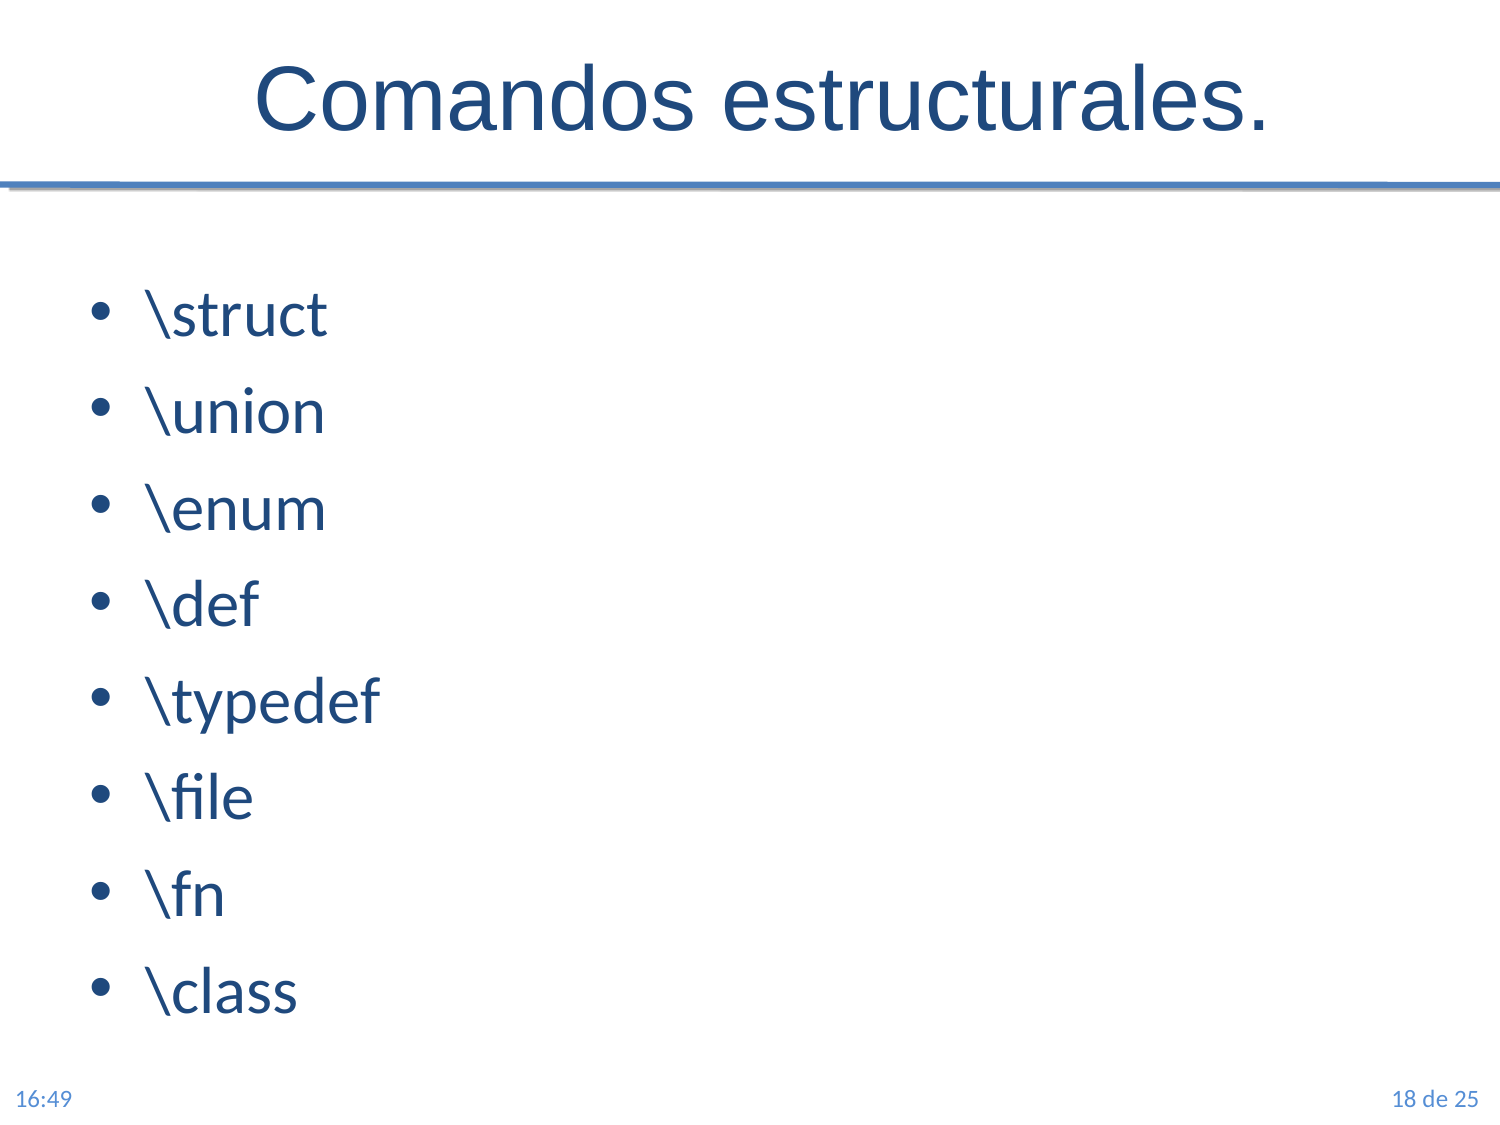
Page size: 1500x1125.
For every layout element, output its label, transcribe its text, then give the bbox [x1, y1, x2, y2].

text_box Comandos estructurales. [88, 0, 1439, 181]
text_box \struct \union \enum \def \typedef \file \fn \class [75, 262, 1426, 1047]
text_box <number> de 25 [1352, 1070, 1500, 1125]
text_box 16:49 [0, 1070, 124, 1125]
